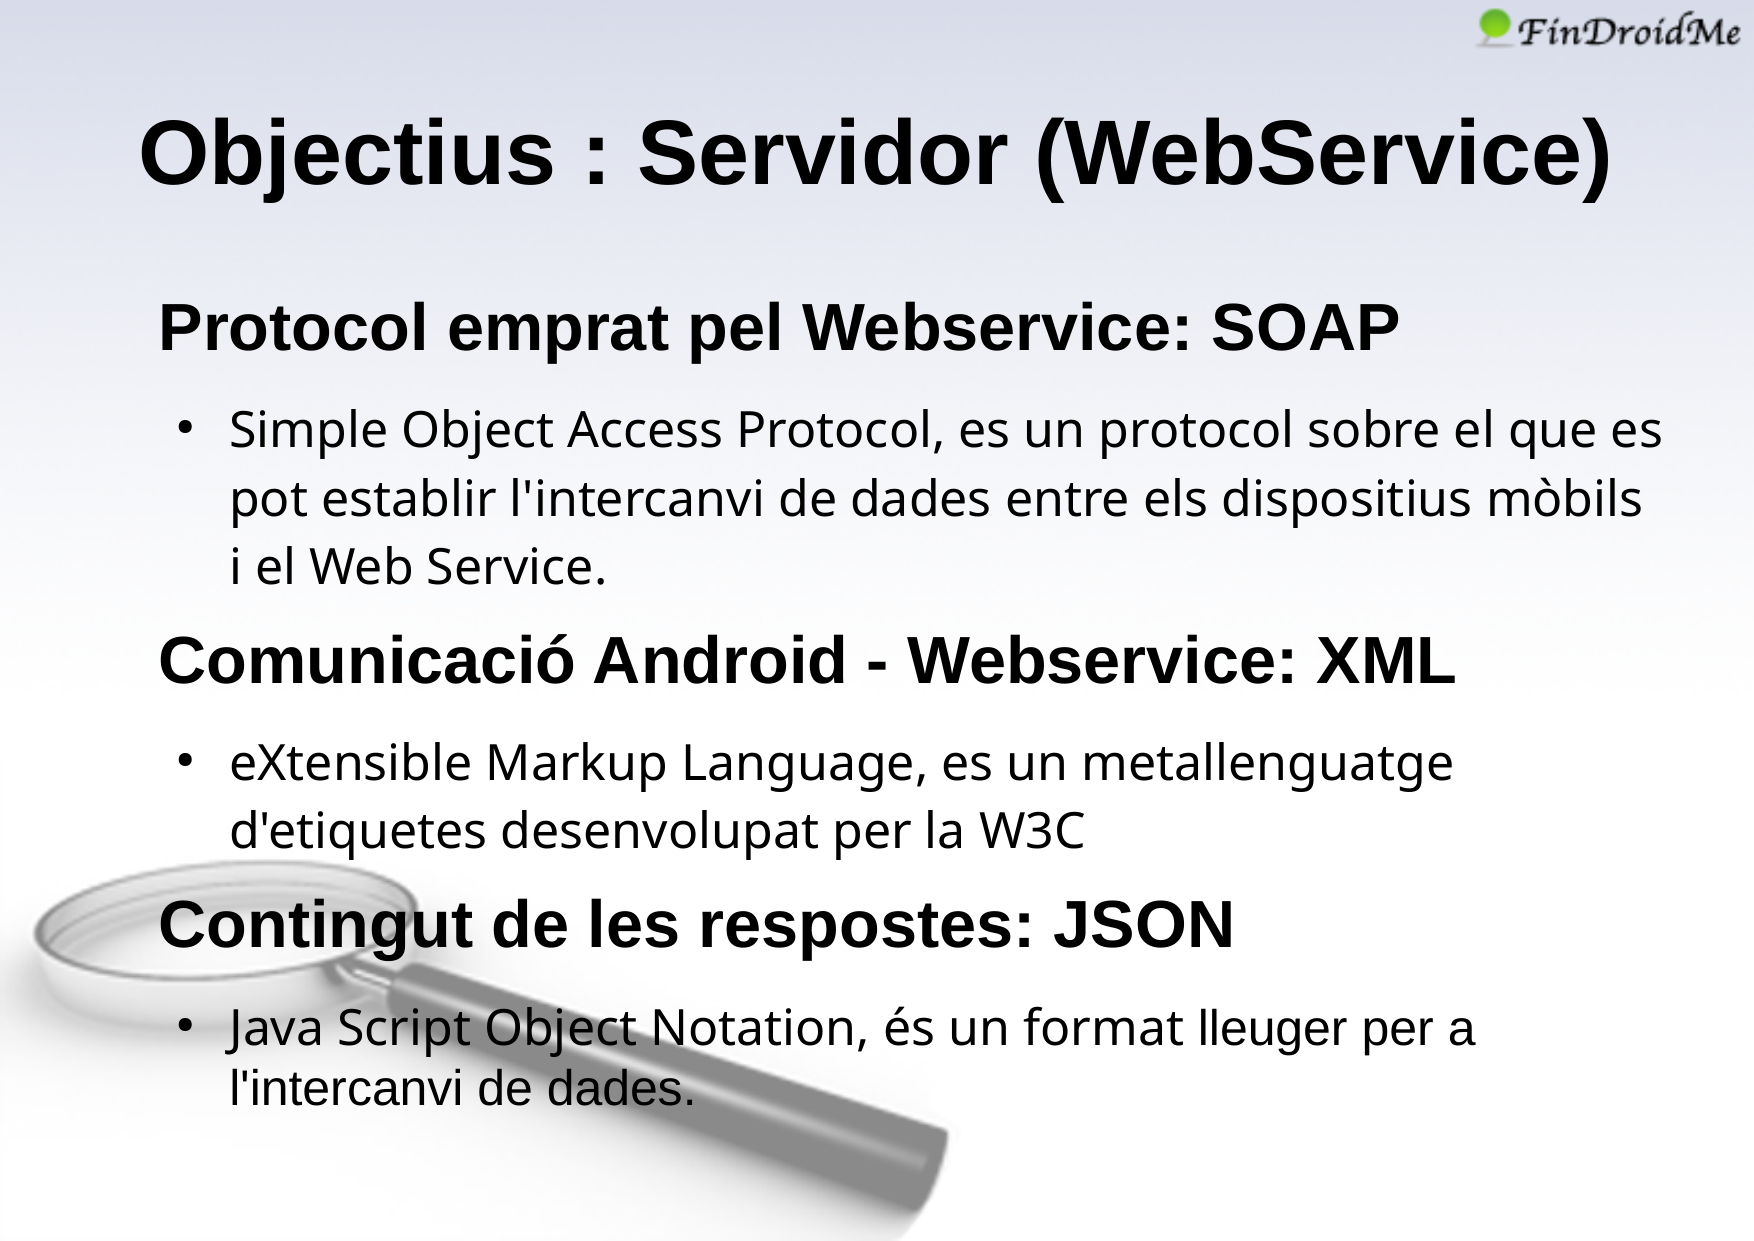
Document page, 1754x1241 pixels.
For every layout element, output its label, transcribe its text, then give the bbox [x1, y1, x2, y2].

list Protocol emprat pel Webservice: SOAP Simple Object Access Protocol, es un protocol sobre el que es pot establir l'intercanvi de dades entre els dispositius mòbils i el Web Service. Comunicació Android - Webservice: XML eXtensible Markup Language, es un metallenguatge d'etiquetes desenvolupat per la W3C Contingut de les respostes: JSON Java Script Object Notation, és un format lleuger per a l'intercanvi de dades. [87, 290, 1667, 1094]
title Objectius : Servidor (WebService) [87, 49, 1667, 257]
picture [0, 0, 1754, 1241]
